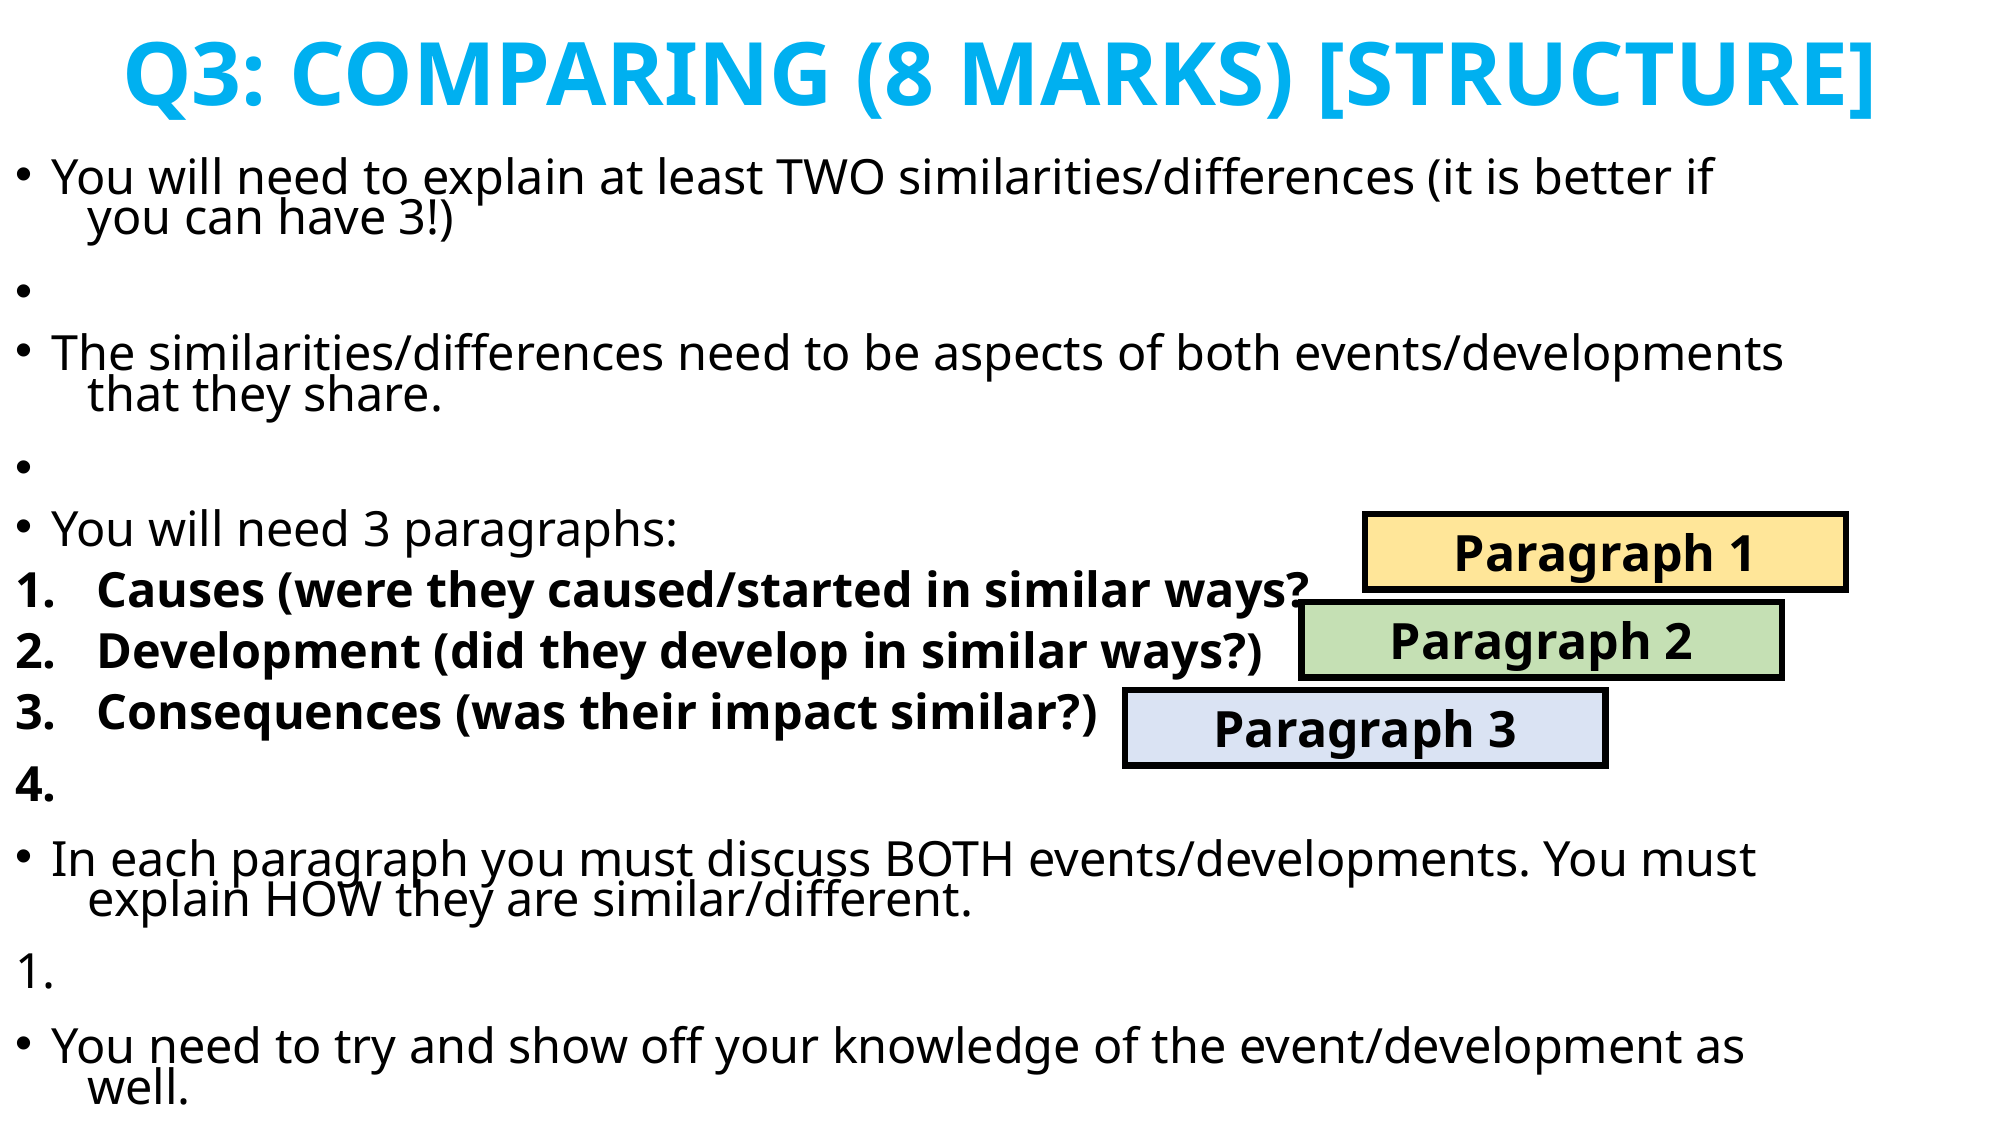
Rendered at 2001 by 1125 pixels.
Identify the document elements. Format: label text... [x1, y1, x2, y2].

text_box Paragraph 3 [1125, 689, 1606, 766]
title Q3: COMPARING (8 MARKS) [STRUCTURE] [0, 0, 2000, 155]
list You will need to explain at least TWO similarities/differences (it is better if you can have 3!) The similarities/differences need to be aspects of both events/developments that they share. You will need 3 paragraphs: Causes (were they caused/started in similar ways? Development (did they develop in similar ways?) Consequences (was their impact similar?) In each paragraph you must discuss BOTH events/developments. You must explain HOW they are similar/different. You need to try and show off your knowledge of the event/development as well. [0, 154, 1816, 1125]
text_box Paragraph 1 [1365, 513, 1846, 590]
text_box Paragraph 2 [1301, 601, 1782, 678]
